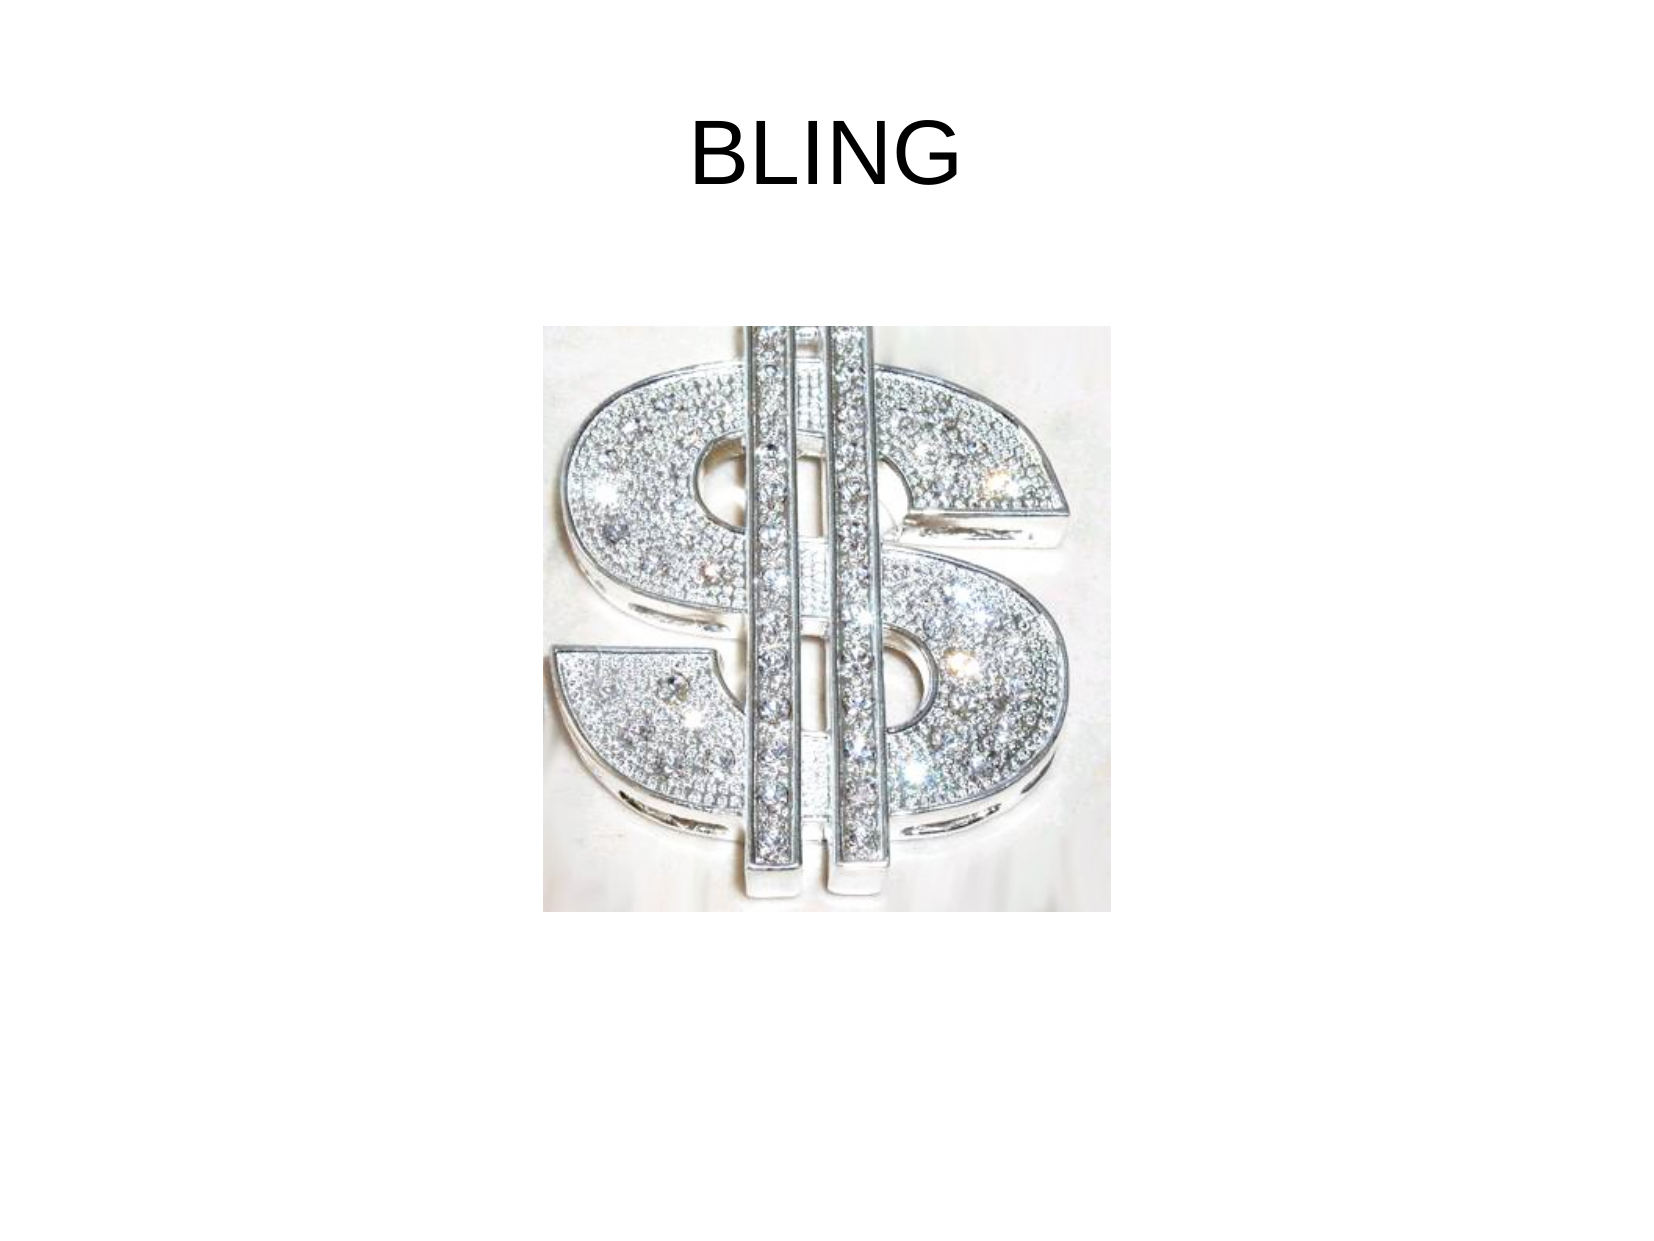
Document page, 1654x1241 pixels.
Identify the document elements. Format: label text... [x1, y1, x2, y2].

title BLING [82, 49, 1571, 257]
picture [543, 326, 1111, 913]
